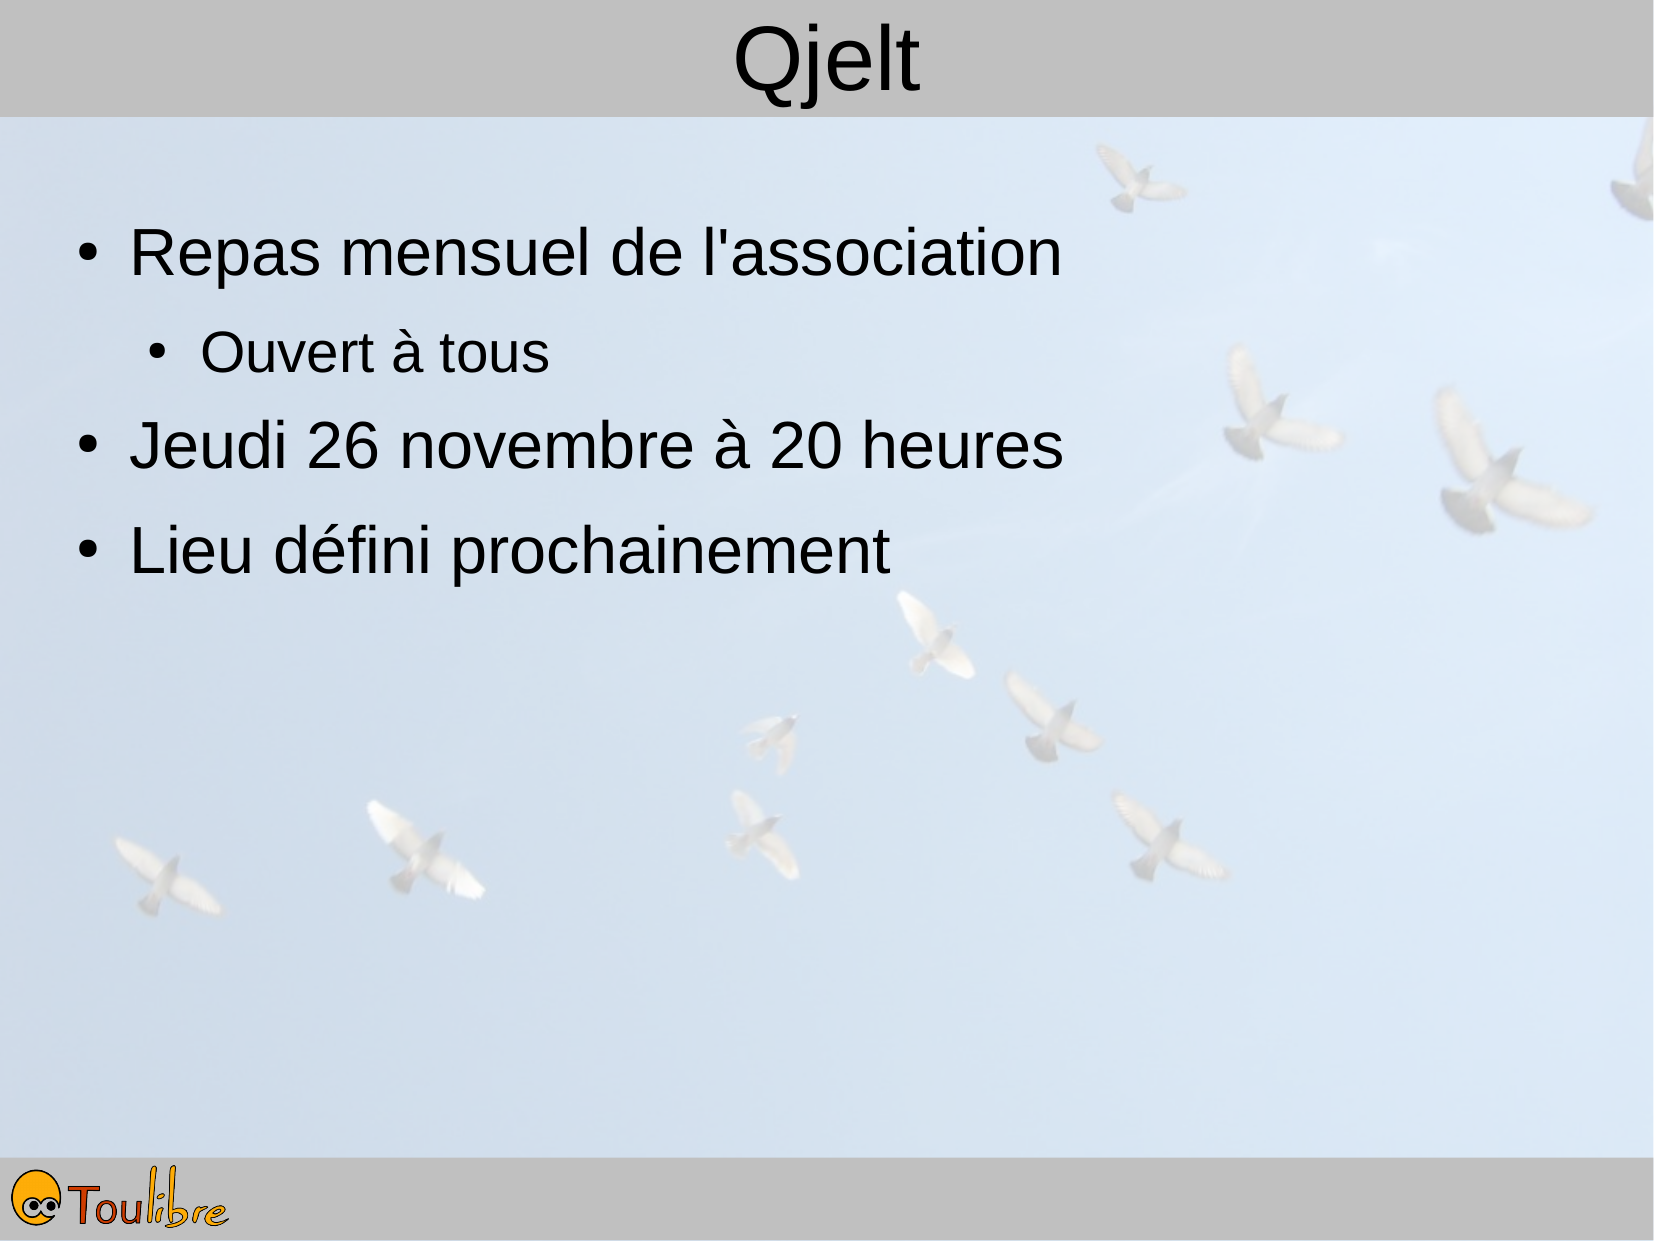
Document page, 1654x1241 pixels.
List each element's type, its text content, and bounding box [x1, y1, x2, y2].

title Qjelt [0, 0, 1654, 117]
picture [11, 1165, 229, 1228]
list Repas mensuel de l'association Ouvert à tous Jeudi 26 novembre à 20 heures Lieu défini prochainement [58, 215, 1616, 1034]
